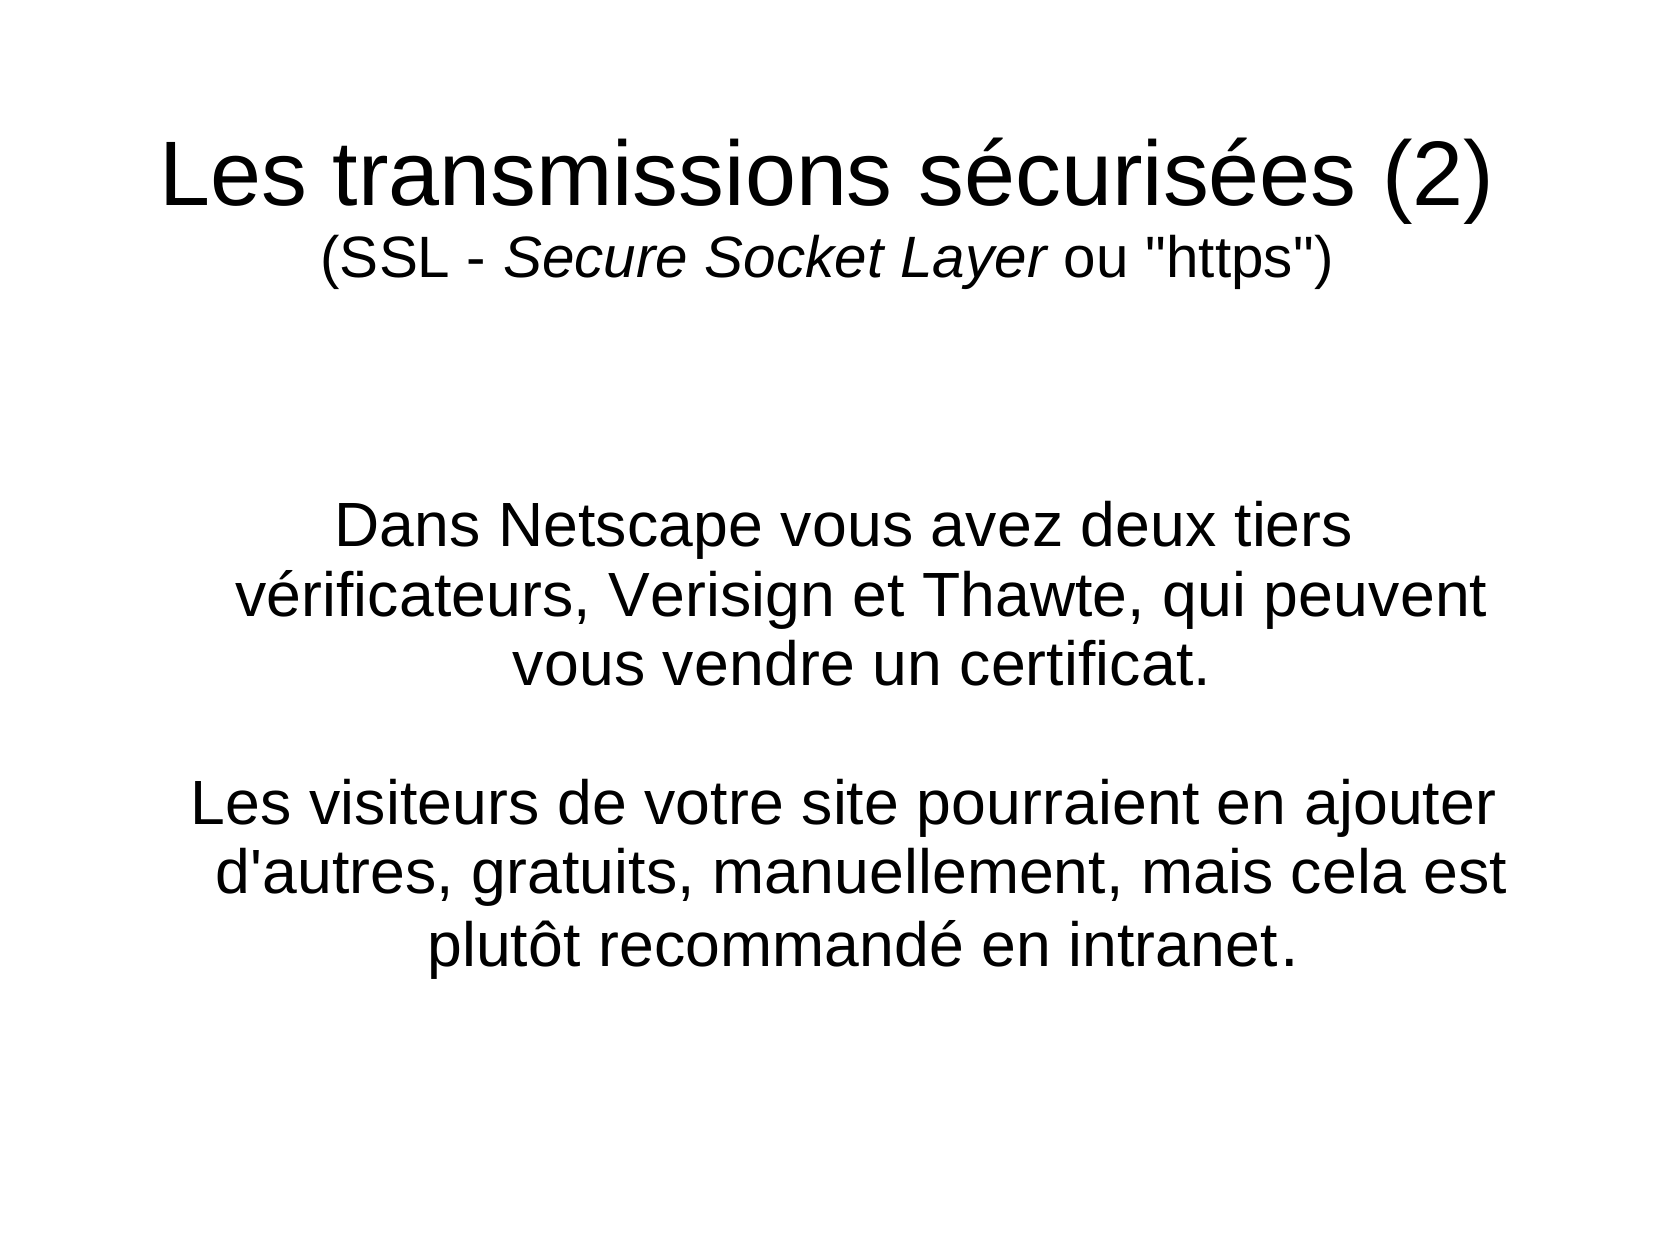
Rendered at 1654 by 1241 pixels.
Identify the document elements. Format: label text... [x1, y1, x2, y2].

subtitle Dans Netscape vous avez deux tiers vérificateurs, Verisign et Thawte, qui peuvent vous vendre un certificat. Les visiteurs de votre site pourraient en ajouter d'autres, gratuits, manuellement, mais cela est plutôt recommandé en intranet. [121, 344, 1534, 1127]
title Les transmissions sécurisées (2) (SSL - Secure Socket Layer ou "https") [121, 102, 1534, 311]
